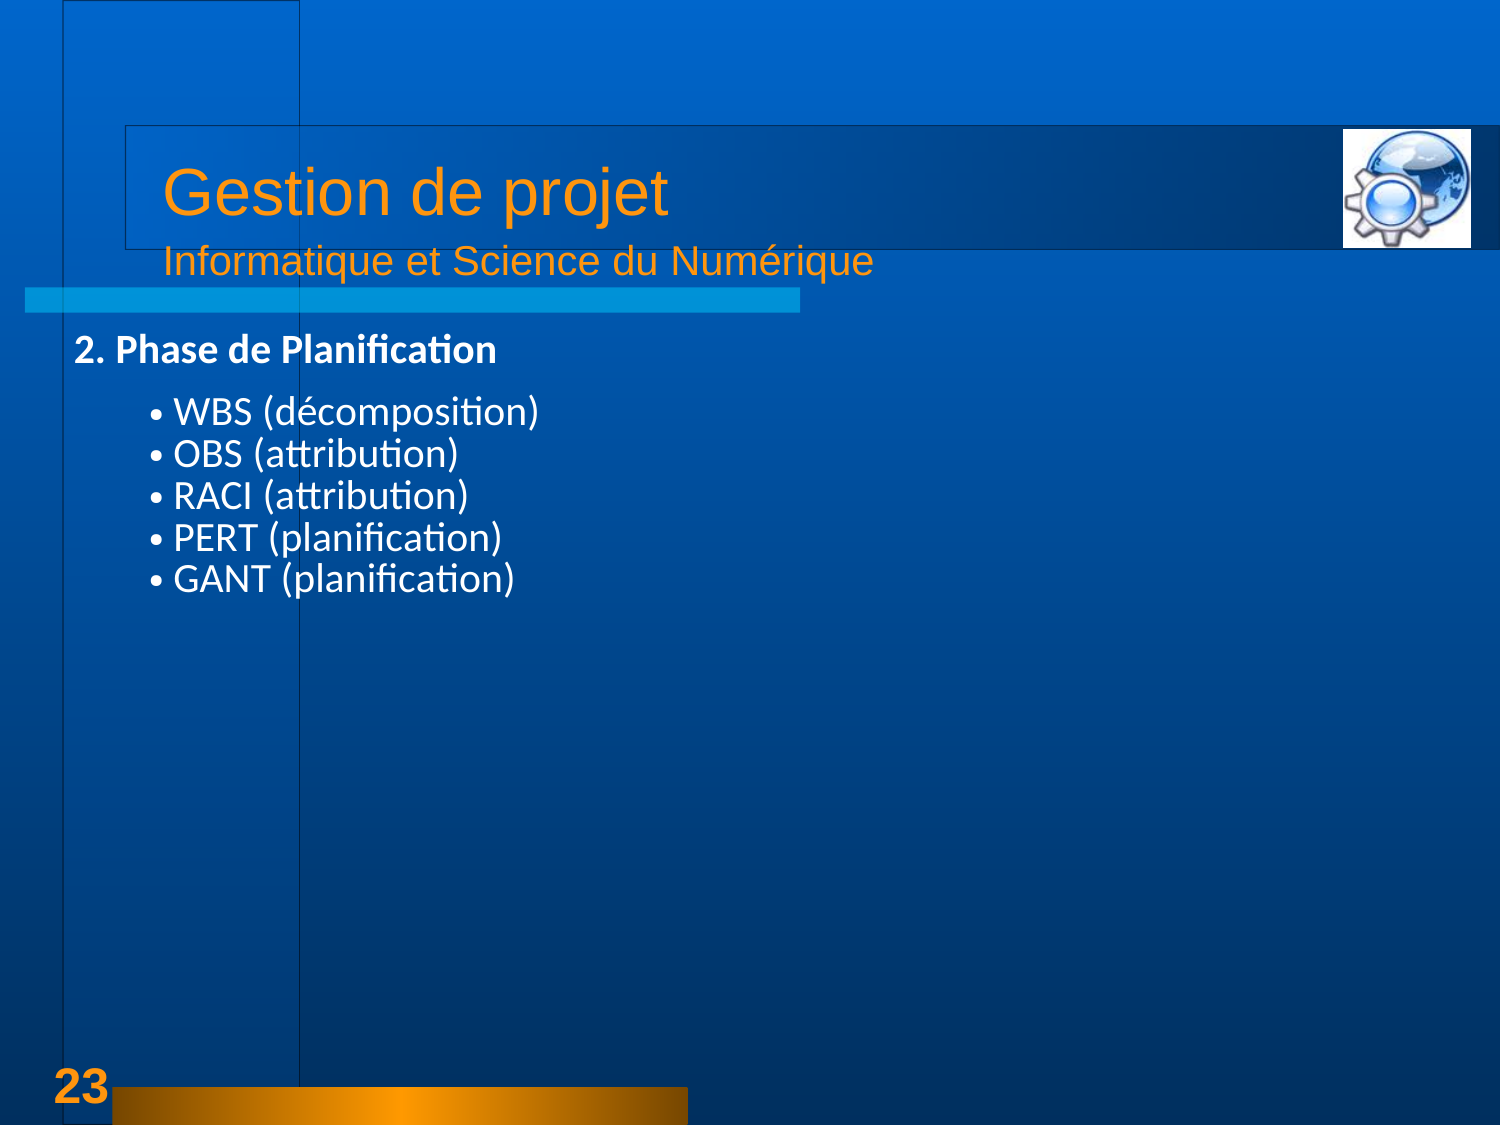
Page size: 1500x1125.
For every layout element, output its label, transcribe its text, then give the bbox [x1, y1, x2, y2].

picture [1343, 129, 1471, 248]
text_box 2. Phase de Planification WBS (décomposition) OBS (attribution) RACI (attribution) PERT (planification) GANT (planification) [59, 324, 1477, 672]
